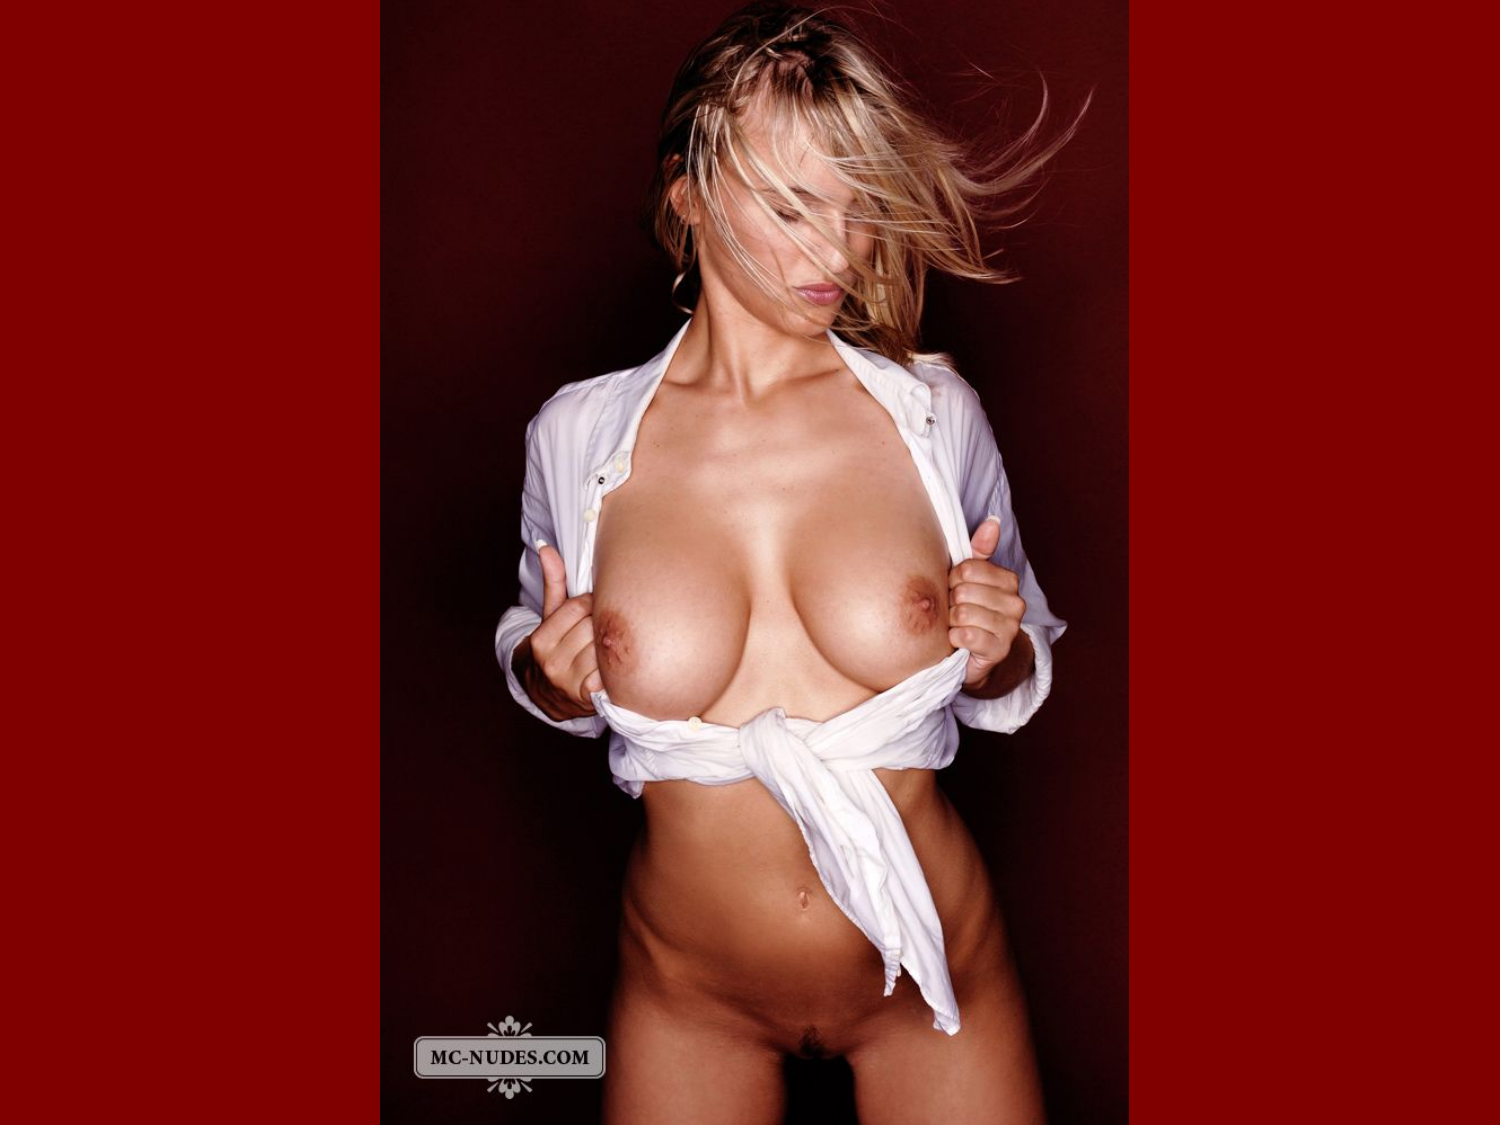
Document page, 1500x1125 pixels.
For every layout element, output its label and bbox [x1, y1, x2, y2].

picture [380, 0, 1129, 1125]
